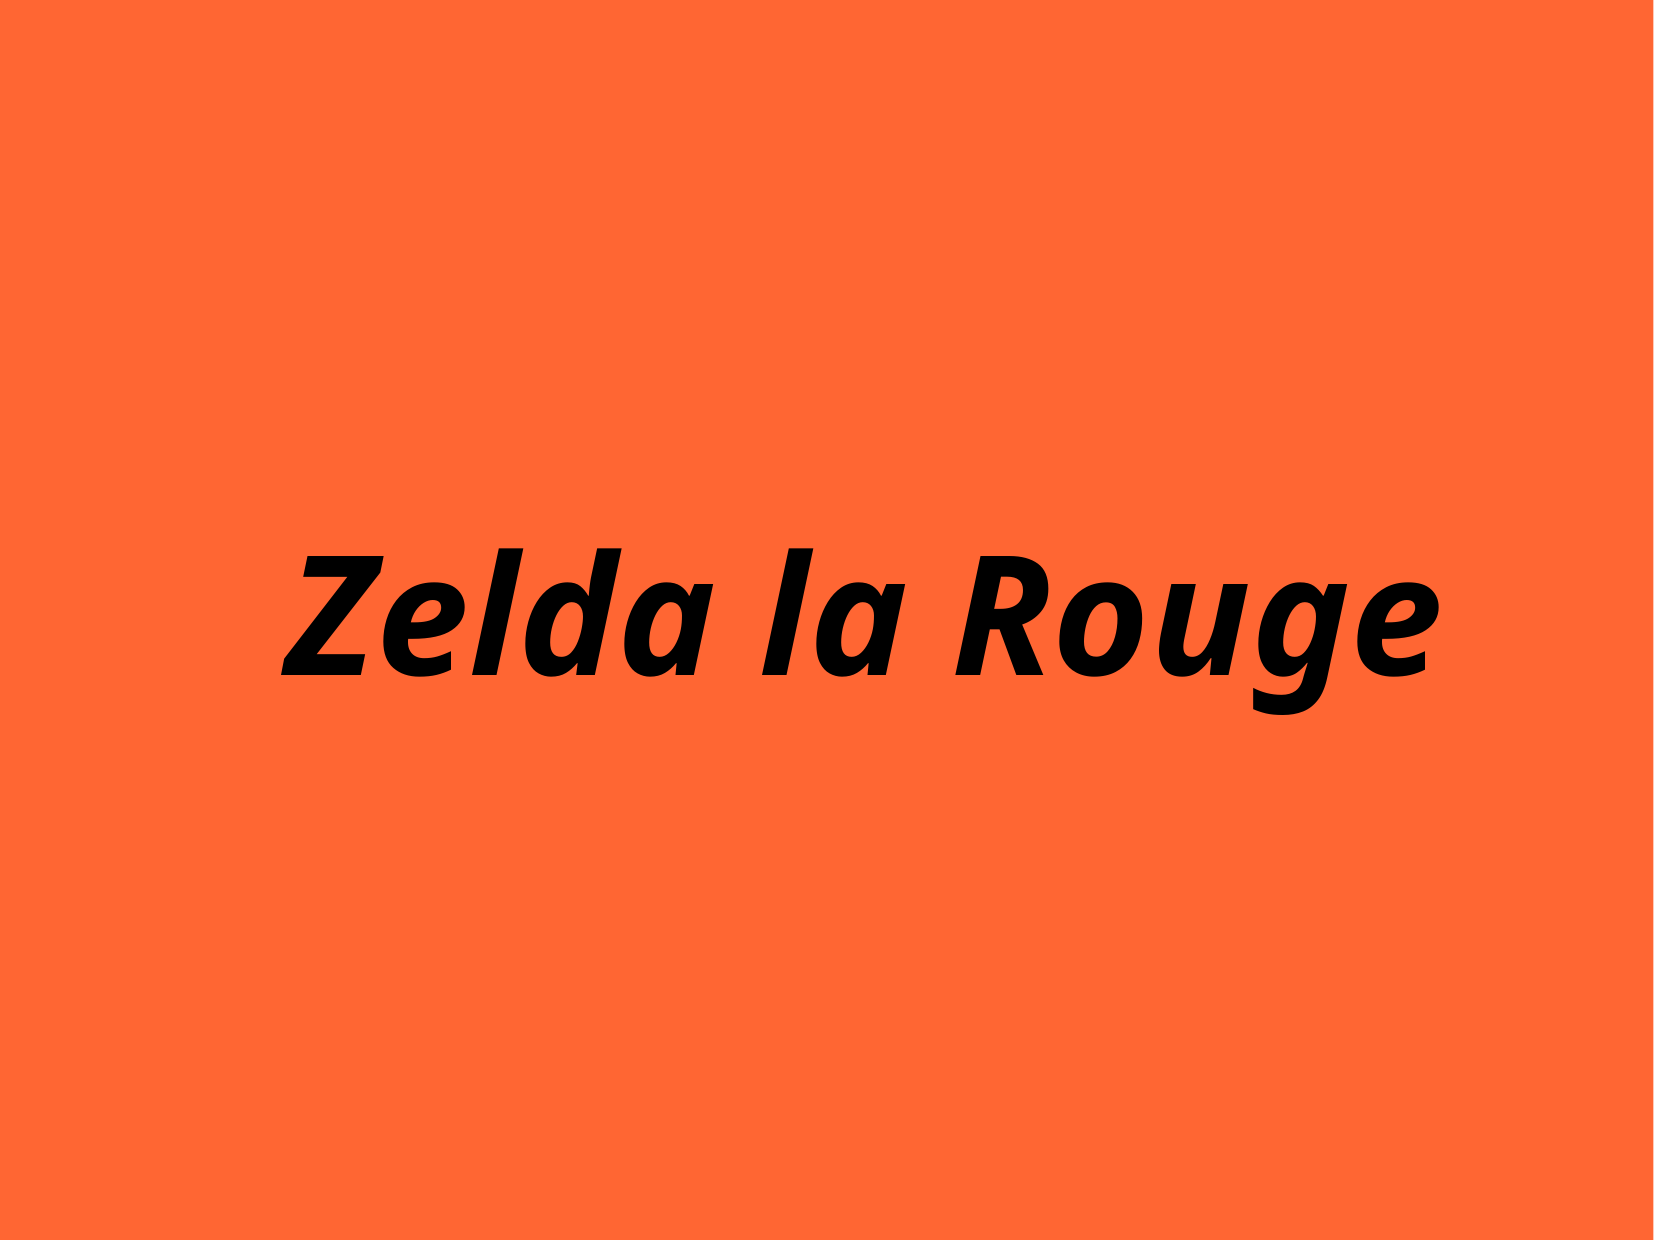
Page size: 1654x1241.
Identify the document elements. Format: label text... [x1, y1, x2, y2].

list Zelda la Rouge [82, 290, 1571, 1109]
